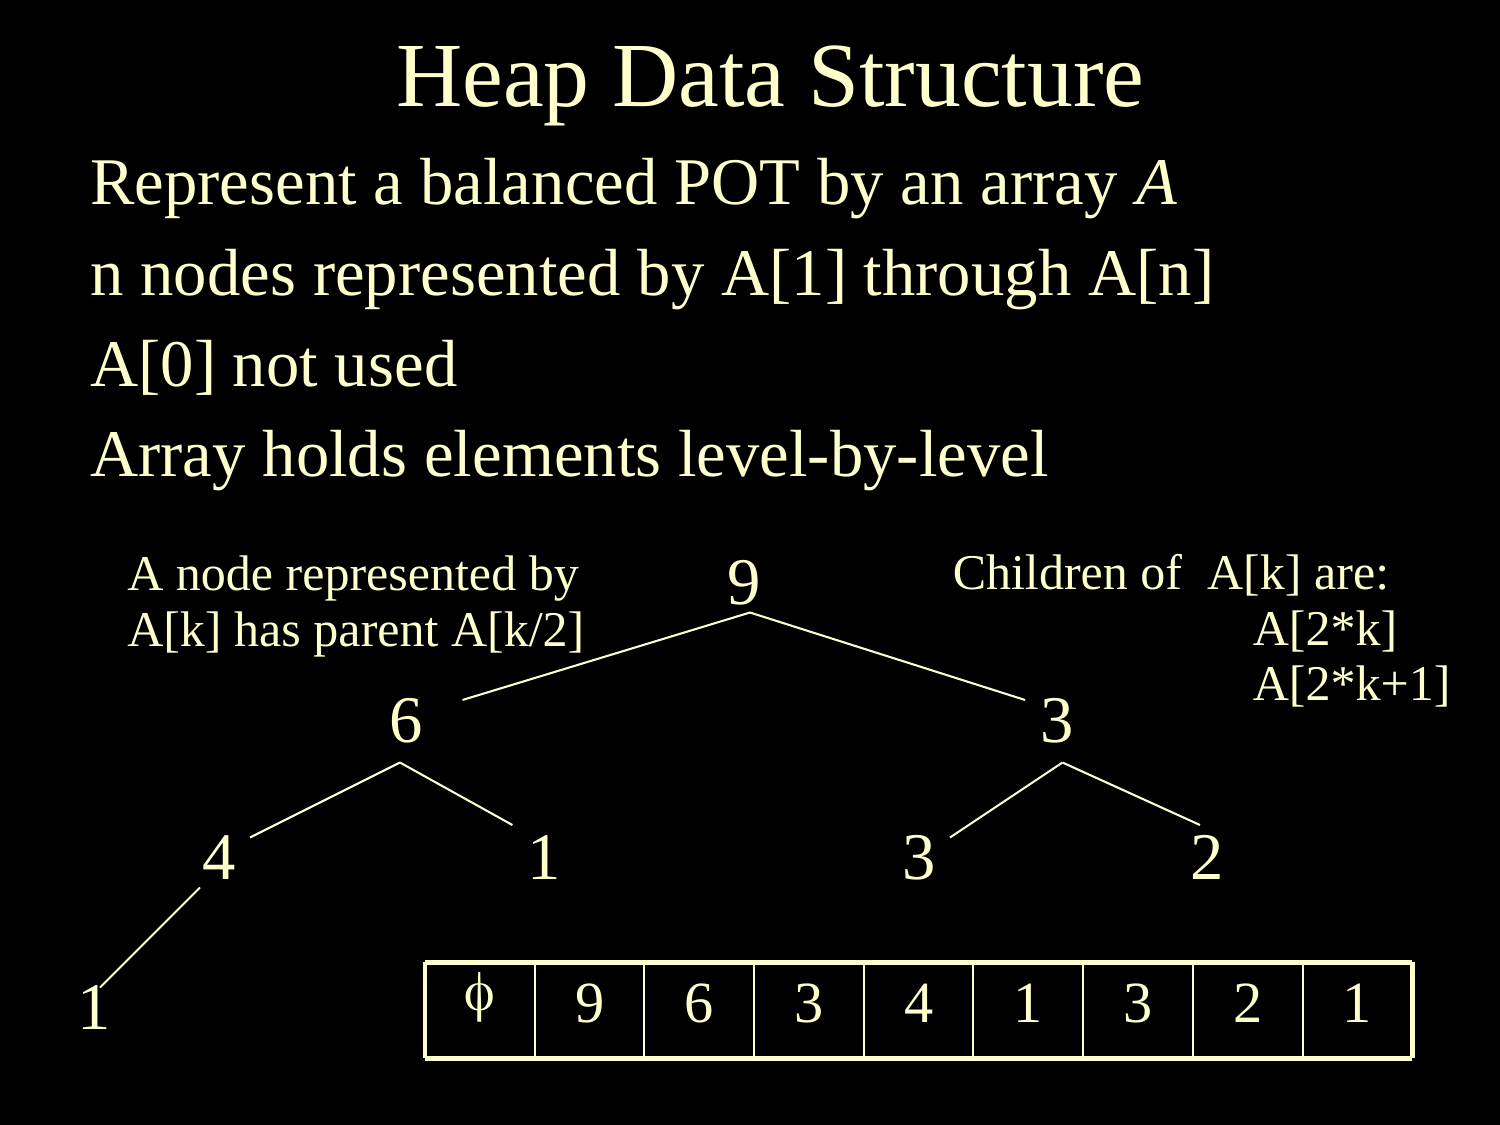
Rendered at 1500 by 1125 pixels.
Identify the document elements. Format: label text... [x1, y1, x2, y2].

text_box 9 [536, 965, 643, 1056]
text_box 1 [1304, 965, 1410, 1056]
text_box 9 [712, 614, 776, 627]
text_box 3 [755, 965, 863, 1056]
text_box 1 [512, 812, 576, 902]
text_box 3 [1025, 719, 1089, 765]
text_box Children of A[k] are: A[2*k] A[2*k+1] [938, 537, 1466, 719]
text_box  [427, 965, 534, 1056]
text_box 4 [187, 812, 251, 902]
title Heap Data Structure [42, 16, 1500, 134]
text_box 3 [887, 812, 951, 902]
text_box 6 [375, 674, 439, 765]
text_box 6 [645, 965, 753, 1056]
text_box 1 [62, 962, 126, 1052]
text_box 9 [712, 537, 776, 622]
text_box 2 [1194, 965, 1302, 1056]
text_box 2 [1175, 812, 1239, 902]
text_box 3 [1084, 965, 1192, 1056]
list Represent a balanced POT by an array A n nodes represented by A[1] through A[n] A[0] not used Array holds elements level-by-level [75, 137, 1482, 538]
text_box A node represented by A[k] has parent A[k/2] [112, 538, 600, 665]
text_box 1 [974, 965, 1082, 1056]
text_box 4 [865, 965, 972, 1056]
